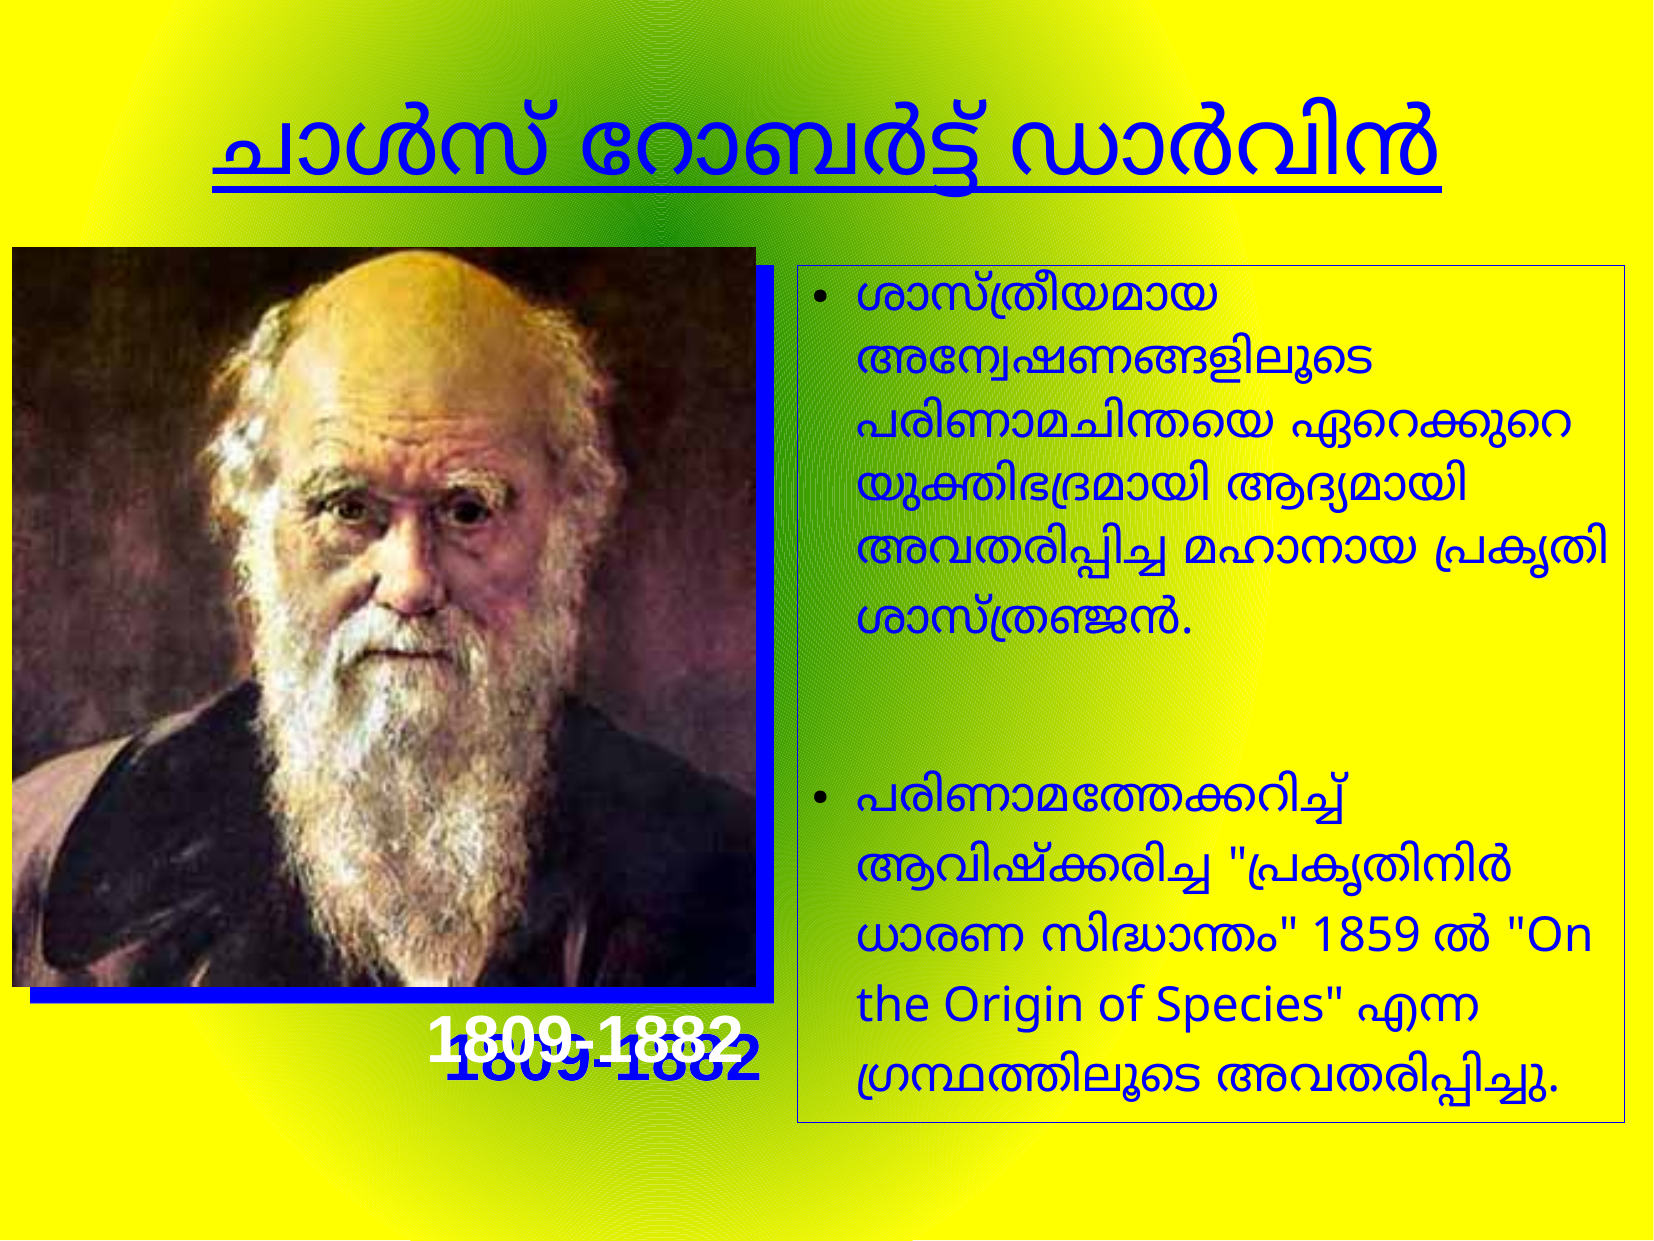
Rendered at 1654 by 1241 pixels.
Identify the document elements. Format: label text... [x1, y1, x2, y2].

text_box 1809-1882 [411, 1004, 761, 1085]
picture [12, 247, 756, 987]
title ചാള്‍സ് റോബര്‍ട്ട് ഡാര്‍വിന്‍ [82, 49, 1571, 257]
list ശാസ്ത്രീയമായ അന്വേഷണങ്ങളിലൂടെ പരിണാമചിന്തയെ ഏറെക്കുറെ യുക്തിഭദ്രമായി ആദ്യമായി അവതരിപ്പിച്ച മഹാനായ പ്രകൃതി ശാസ്ത്രഞ്ജന്‍. പരിണാമത്തേക്കറിച്ച് ആവിഷ്ക്കരിച്ച "പ്രകൃതിനിര്‍ധാരണ സിദ്ധാന്തം" 1859 ല്‍ "On the Origin of Species" എന്ന ഗ്രന്ഥത്തിലൂടെ അവതരിപ്പിച്ചു. [797, 265, 1625, 1123]
